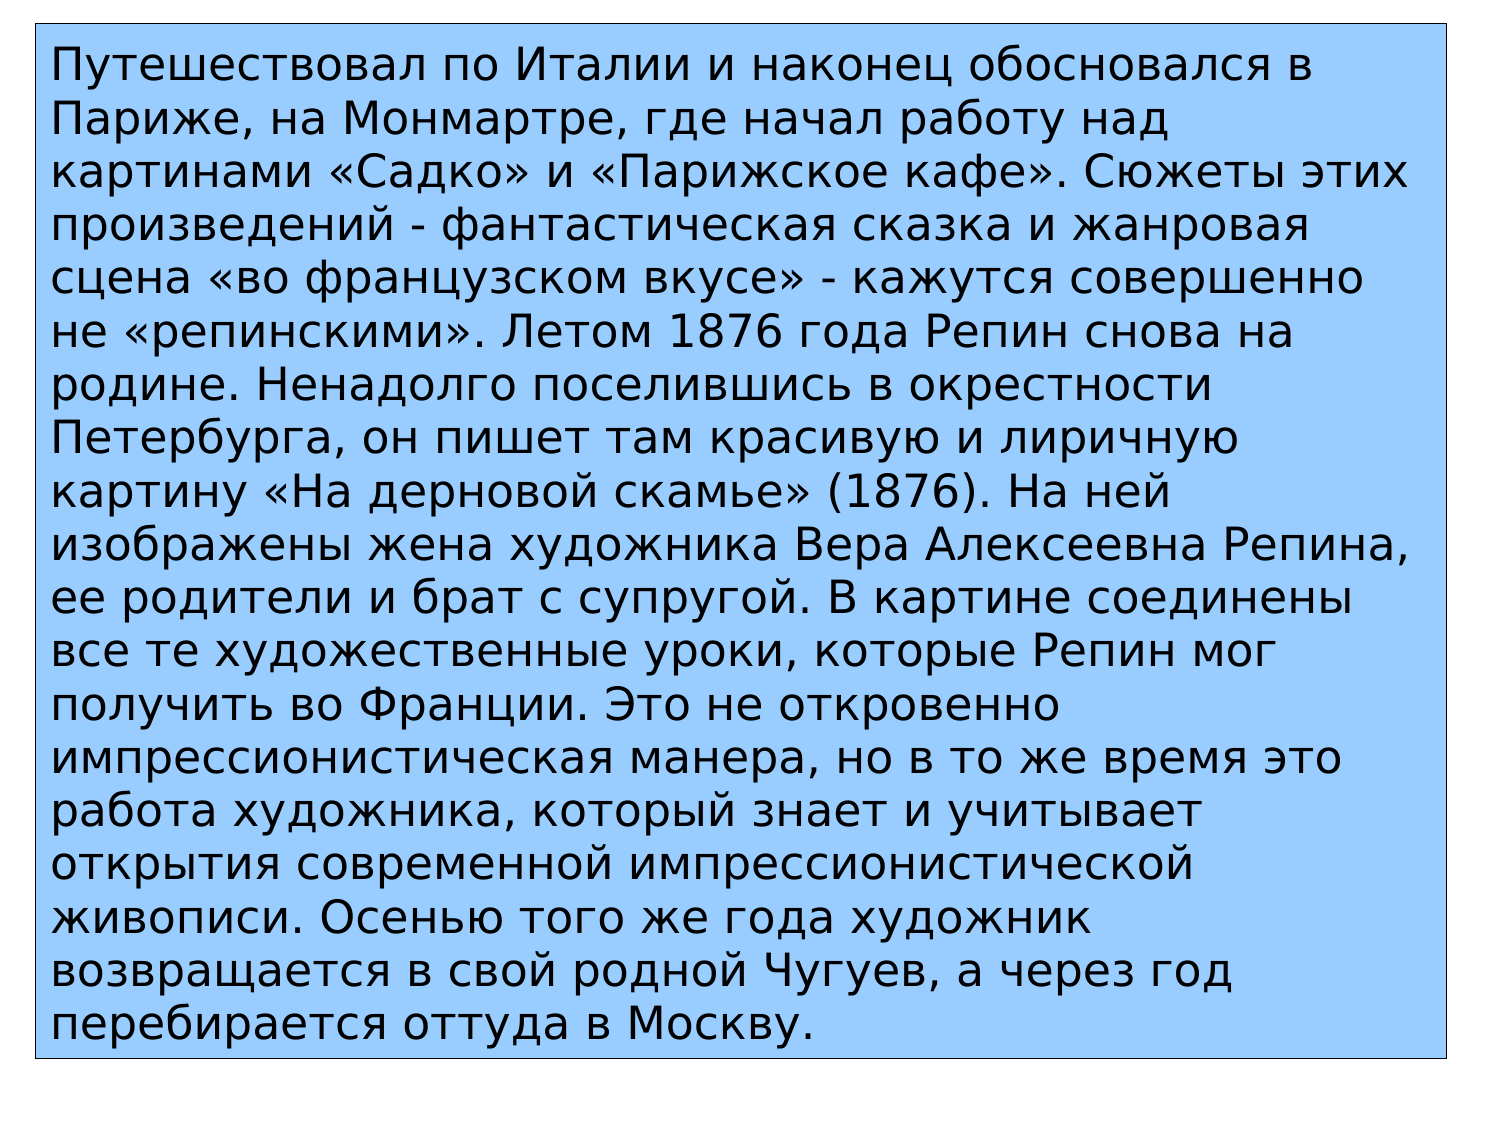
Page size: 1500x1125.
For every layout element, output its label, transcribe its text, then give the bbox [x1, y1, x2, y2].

text_box Путешествовал по Италии и наконец обосновался в Париже, на Монмартре, где начал работу над картинами «Садко» и «Парижское кафе». Сюжеты этих произведений - фантастическая сказка и жанровая сцена «во французском вкусе» - кажутся совершенно не «репинскими». Летом 1876 года Репин снова на родине. Ненадолго поселившись в окрестности Петербурга, он пишет там красивую и лиричную картину «На дерновой скамье» (1876). На ней изображены жена художника Вера Алексеевна Репина, ее родители и брат с супругой. В картине соединены все те художественные уроки, которые Репин мог получить во Франции. Это не откровенно импрессионистическая манера, но в то же время это работа художника, который знает и учитывает открытия современной импрессионистической живописи. Осенью того же года художник возвращается в свой родной Чугуев, а через год перебирается оттуда в Москву. [35, 23, 1447, 1059]
